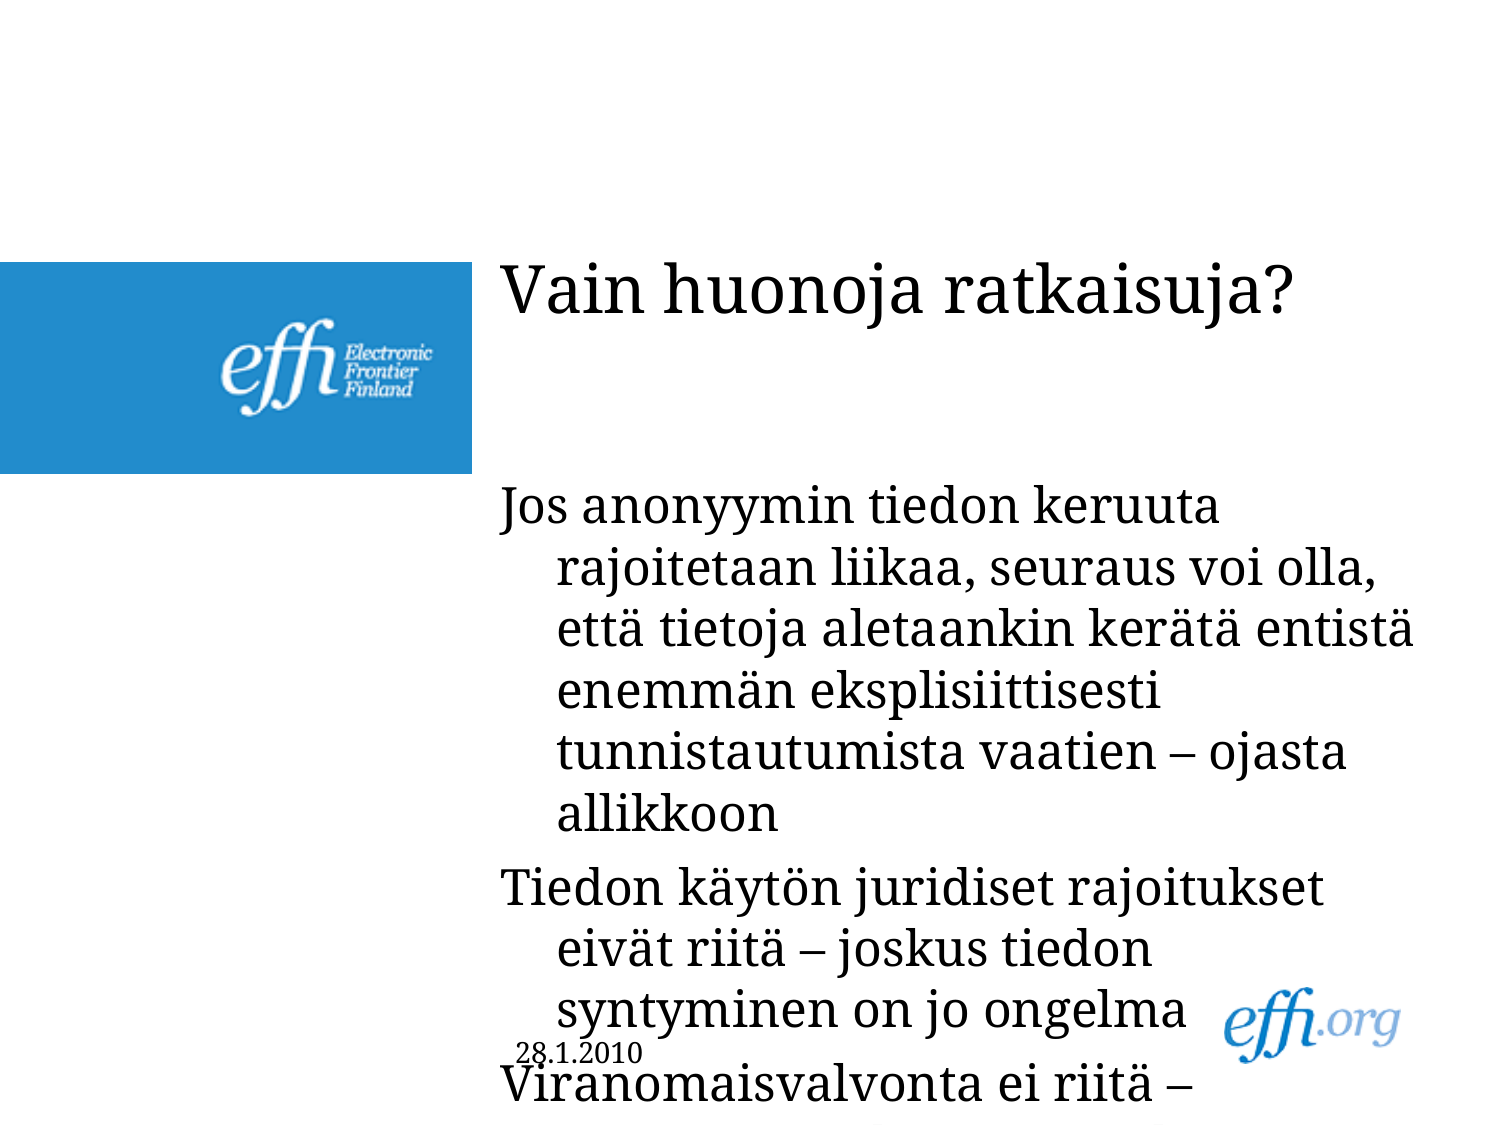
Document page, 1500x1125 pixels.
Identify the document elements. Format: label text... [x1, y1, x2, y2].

title Vain huonoja ratkaisuja? [499, 199, 1425, 376]
picture [0, 262, 472, 474]
list Jos anonyymin tiedon keruuta rajoitetaan liikaa, seuraus voi olla, että tietoja aletaankin kerätä entistä enemmän eksplisiittisesti tunnistautumista vaatien – ojasta allikkoon Tiedon käytön juridiset rajoitukset eivät riitä – joskus tiedon syntyminen on jo ongelma Viranomaisvalvonta ei riitä – viranomaisiakin pitää valvoa [499, 474, 1425, 1080]
